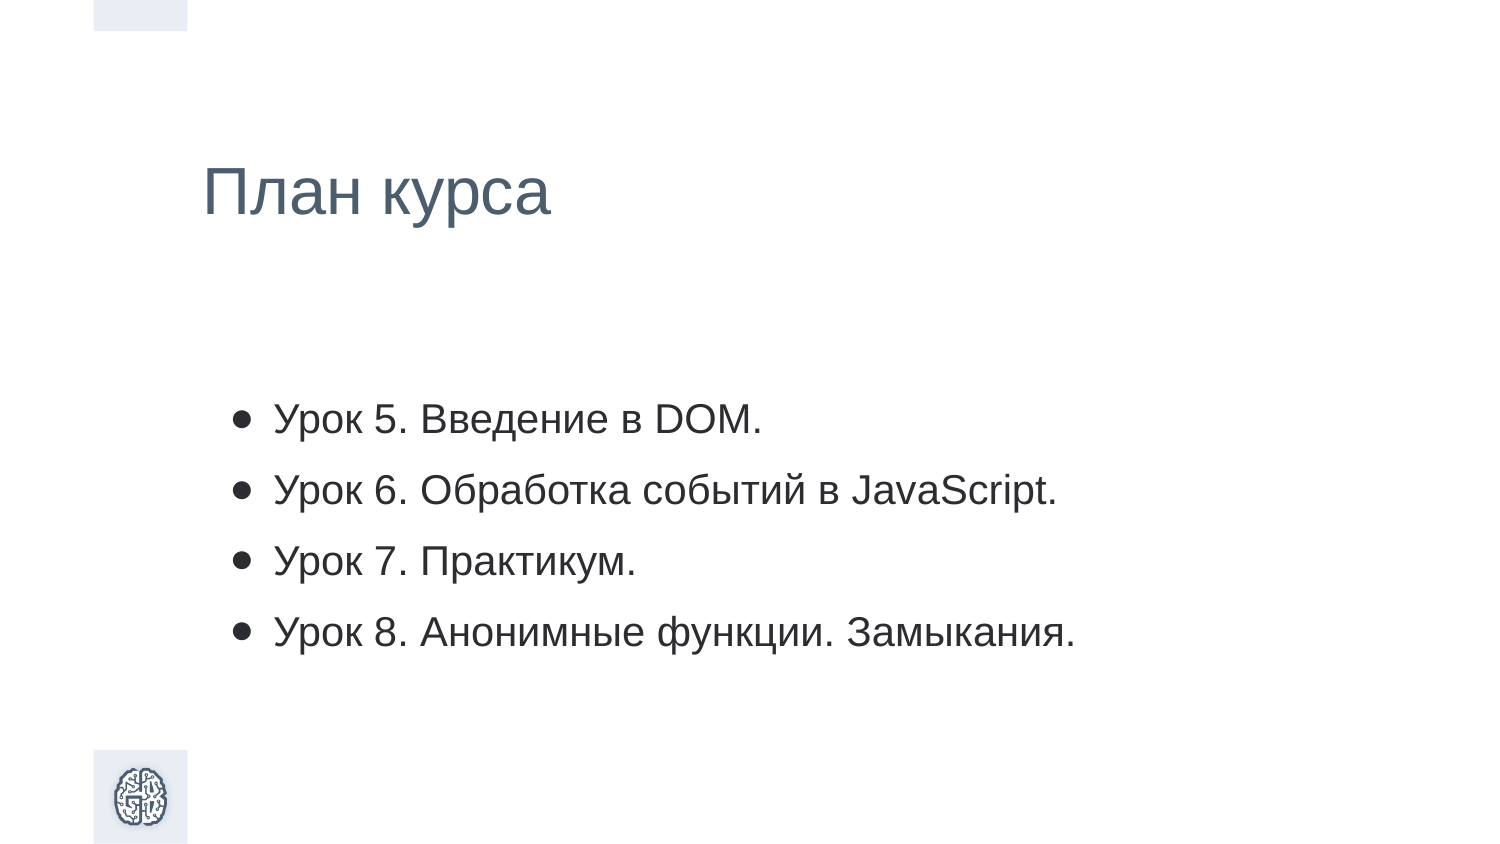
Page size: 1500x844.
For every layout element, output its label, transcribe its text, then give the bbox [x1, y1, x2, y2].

text_box Урок 5. Введение в DOM. Урок 6. Обработка событий в JavaScript. Урок 7. Практикум. Урок 8. Анонимные функции. Замыкания. [187, 303, 1312, 743]
text_box План курса [187, 93, 1312, 282]
picture [106, 760, 175, 834]
